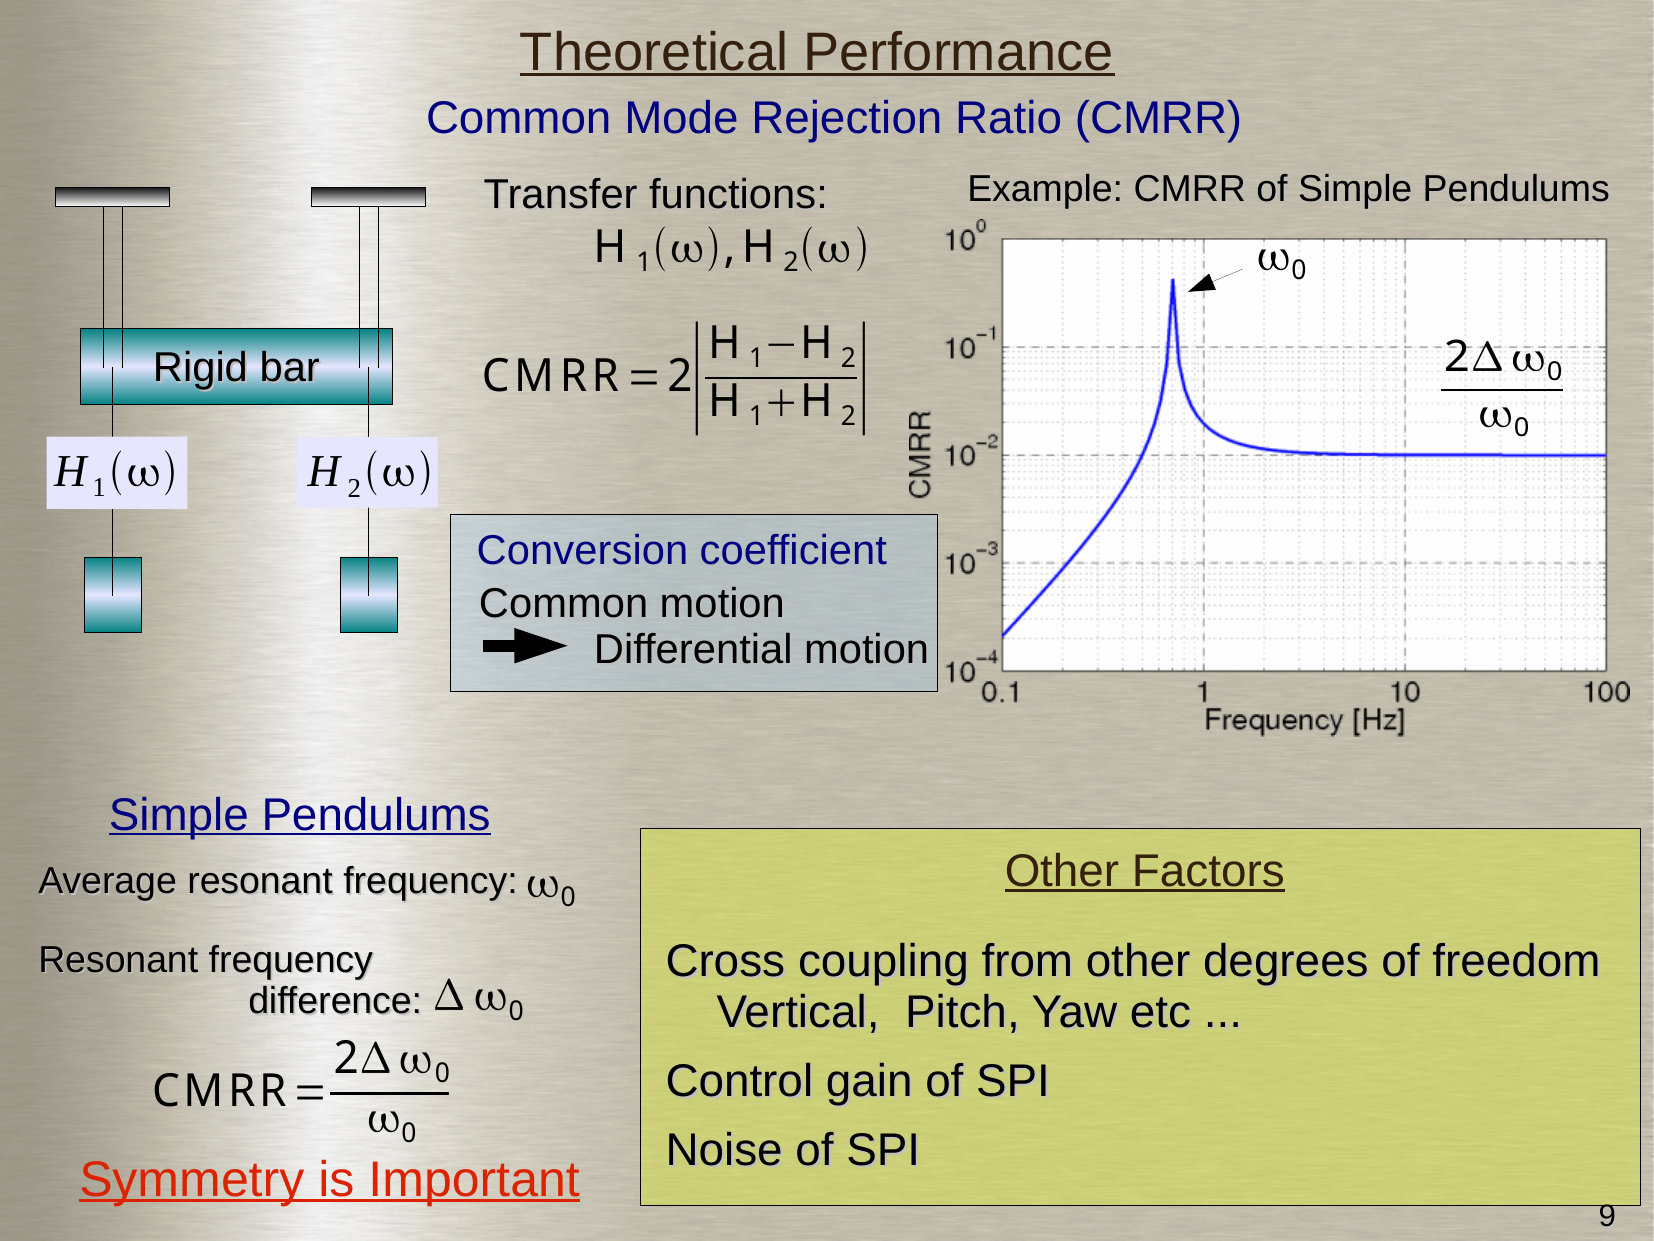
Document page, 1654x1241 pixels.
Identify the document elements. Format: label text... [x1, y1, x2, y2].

text_box Theoretical Performance [505, 13, 1130, 85]
text_box Transfer functions: [468, 163, 843, 225]
text_box Common motion Differential motion [464, 572, 945, 680]
text_box Simple Pendulums [94, 781, 507, 848]
text_box [311, 187, 426, 207]
text_box Rigid bar [80, 328, 393, 405]
text_box Other Factors [990, 837, 1300, 904]
text_box Cross coupling from other degrees of freedom Vertical, Pitch, Yaw etc ... Control gain of SPI Noise of SPI [638, 927, 1646, 1183]
chart [44, 445, 184, 503]
text_box [640, 828, 1641, 927]
text_box Symmetry is Important [64, 1143, 597, 1214]
text_box [55, 187, 170, 207]
text_box [450, 514, 909, 692]
chart [438, 974, 528, 1028]
text_box Average resonant frequency: [23, 852, 533, 910]
chart [145, 1037, 458, 1149]
text_box [640, 1183, 1641, 1206]
text_box [46, 436, 188, 509]
text_box Example: CMRR of Simple Pendulums [952, 159, 1625, 217]
chart [1250, 234, 1311, 287]
chart [1432, 336, 1572, 443]
picture [0, 0, 1654, 1241]
chart [587, 224, 875, 279]
text_box Common Mode Rejection Ratio (CMRR) [411, 85, 1259, 152]
chart [519, 861, 581, 914]
text_box [296, 436, 438, 508]
text_box Resonant frequency difference: [23, 930, 438, 1030]
text_box Conversion coefficient [461, 519, 925, 581]
chart [298, 445, 438, 503]
text_box [340, 557, 398, 633]
chart [475, 319, 880, 438]
text_box [84, 557, 142, 633]
